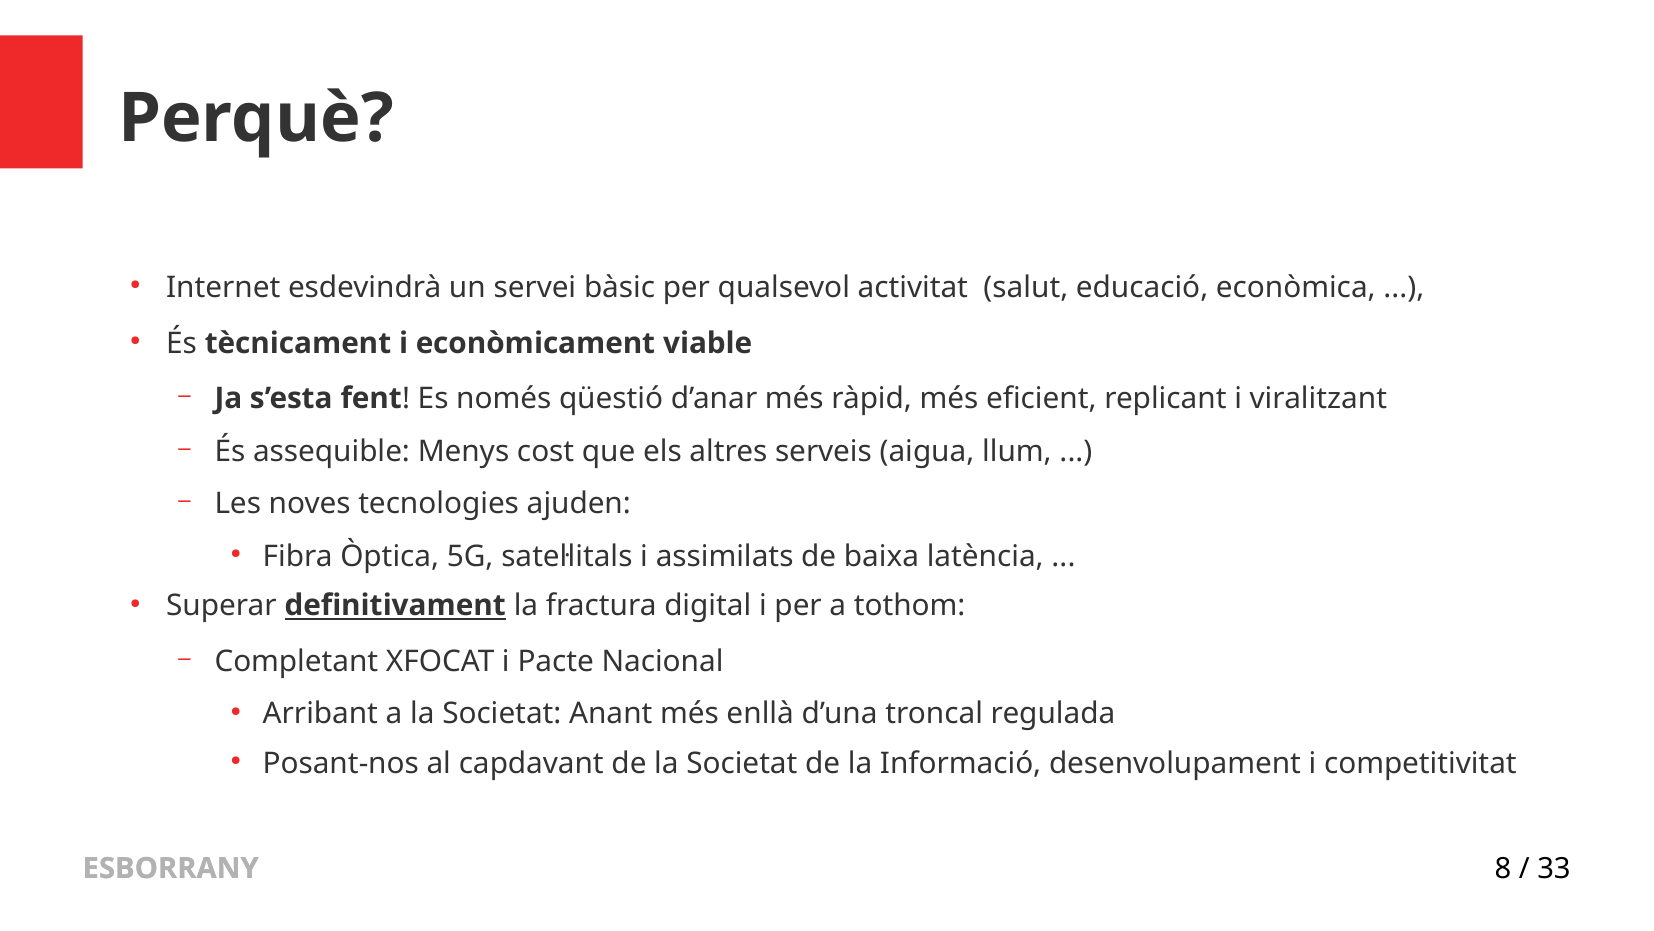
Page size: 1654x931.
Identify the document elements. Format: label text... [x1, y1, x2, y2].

list Internet esdevindrà un servei bàsic per qualsevol activitat (salut, educació, econòmica, ...), És tècnicament i econòmicament viable Ja s’esta fent! Es només qüestió d’anar més ràpid, més eficient, replicant i viralitzant És assequible: Menys cost que els altres serveis (aigua, llum, ...) Les noves tecnologies ajuden: Fibra Òptica, 5G, satel·litals i assimilats de baixa latència, ... Superar definitivament la fractura digital i per a tothom: Completant XFOCAT i Pacte Nacional Arribant a la Societat: Anant més enllà d’una troncal regulada Posant-nos al capdavant de la Societat de la Informació, desenvolupament i competitivitat [118, 265, 1536, 806]
title Perquè? [118, 37, 1571, 193]
